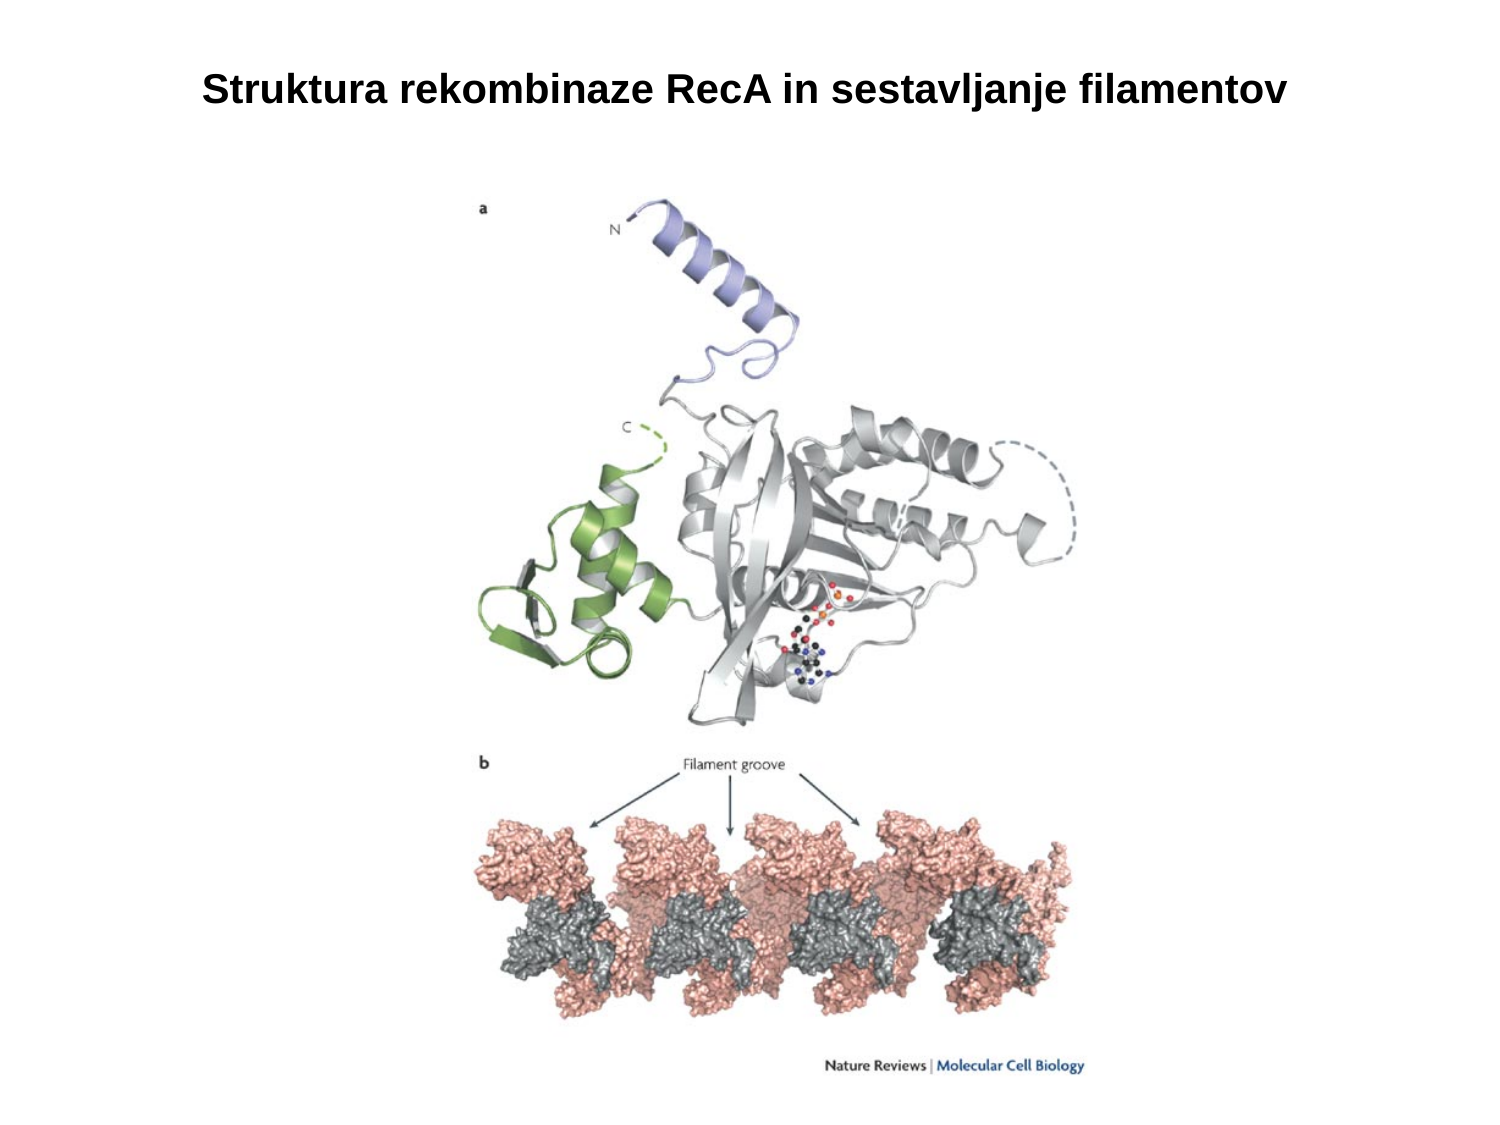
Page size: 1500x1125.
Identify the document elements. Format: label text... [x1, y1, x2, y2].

picture [471, 196, 1088, 1078]
text_box Struktura rekombinaze RecA in sestavljanje filamentov [187, 54, 1303, 120]
